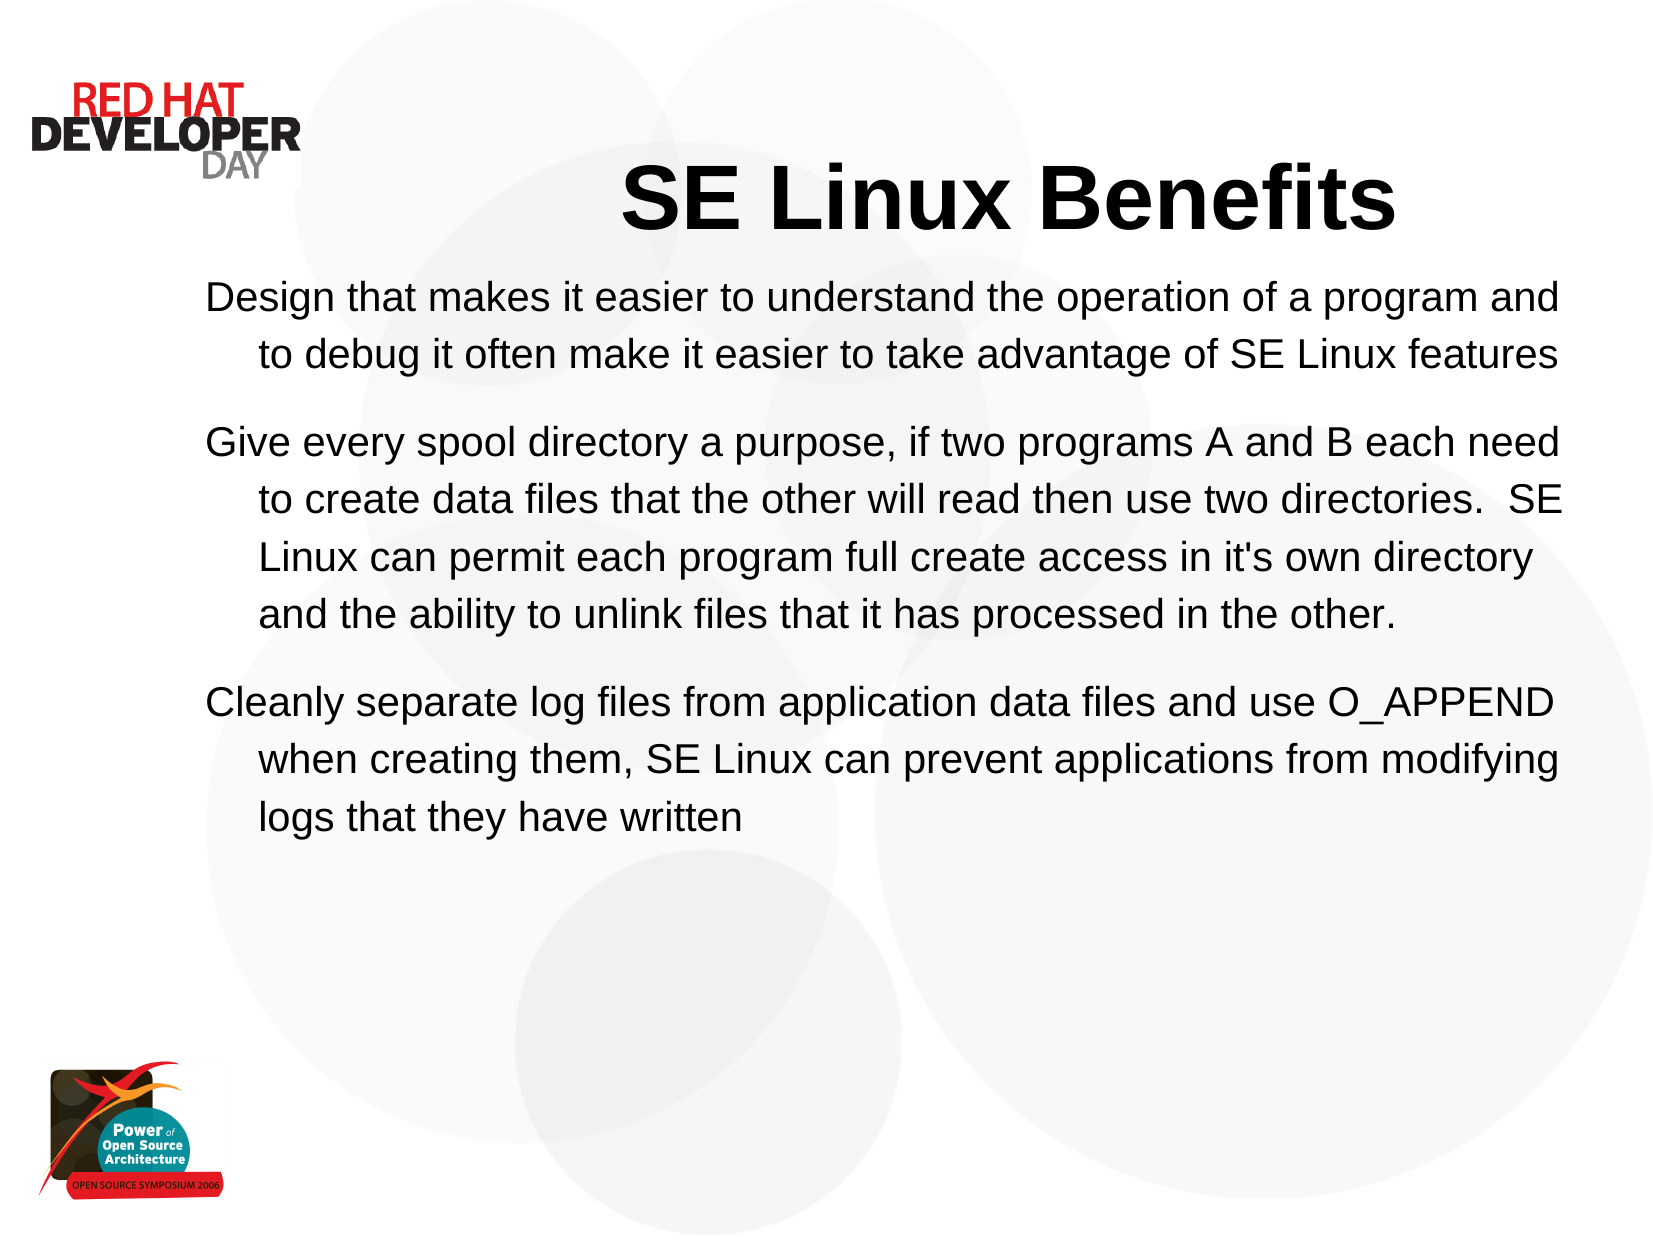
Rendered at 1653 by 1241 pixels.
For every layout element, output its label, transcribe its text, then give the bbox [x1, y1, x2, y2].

list Design that makes it easier to understand the operation of a program and to debug it often make it easier to take advantage of SE Linux features Give every spool directory a purpose, if two programs A and B each need to create data files that the other will read then use two directories. SE Linux can permit each program full create access in it's own directory and the ability to unlink files that it has processed in the other. Cleanly separate log files from application data files and use O_APPEND when creating them, SE Linux can prevent applications from modifying logs that they have written [187, 262, 1571, 1153]
title SE Linux Benefits [449, 62, 1571, 262]
picture [28, 0, 1653, 1235]
